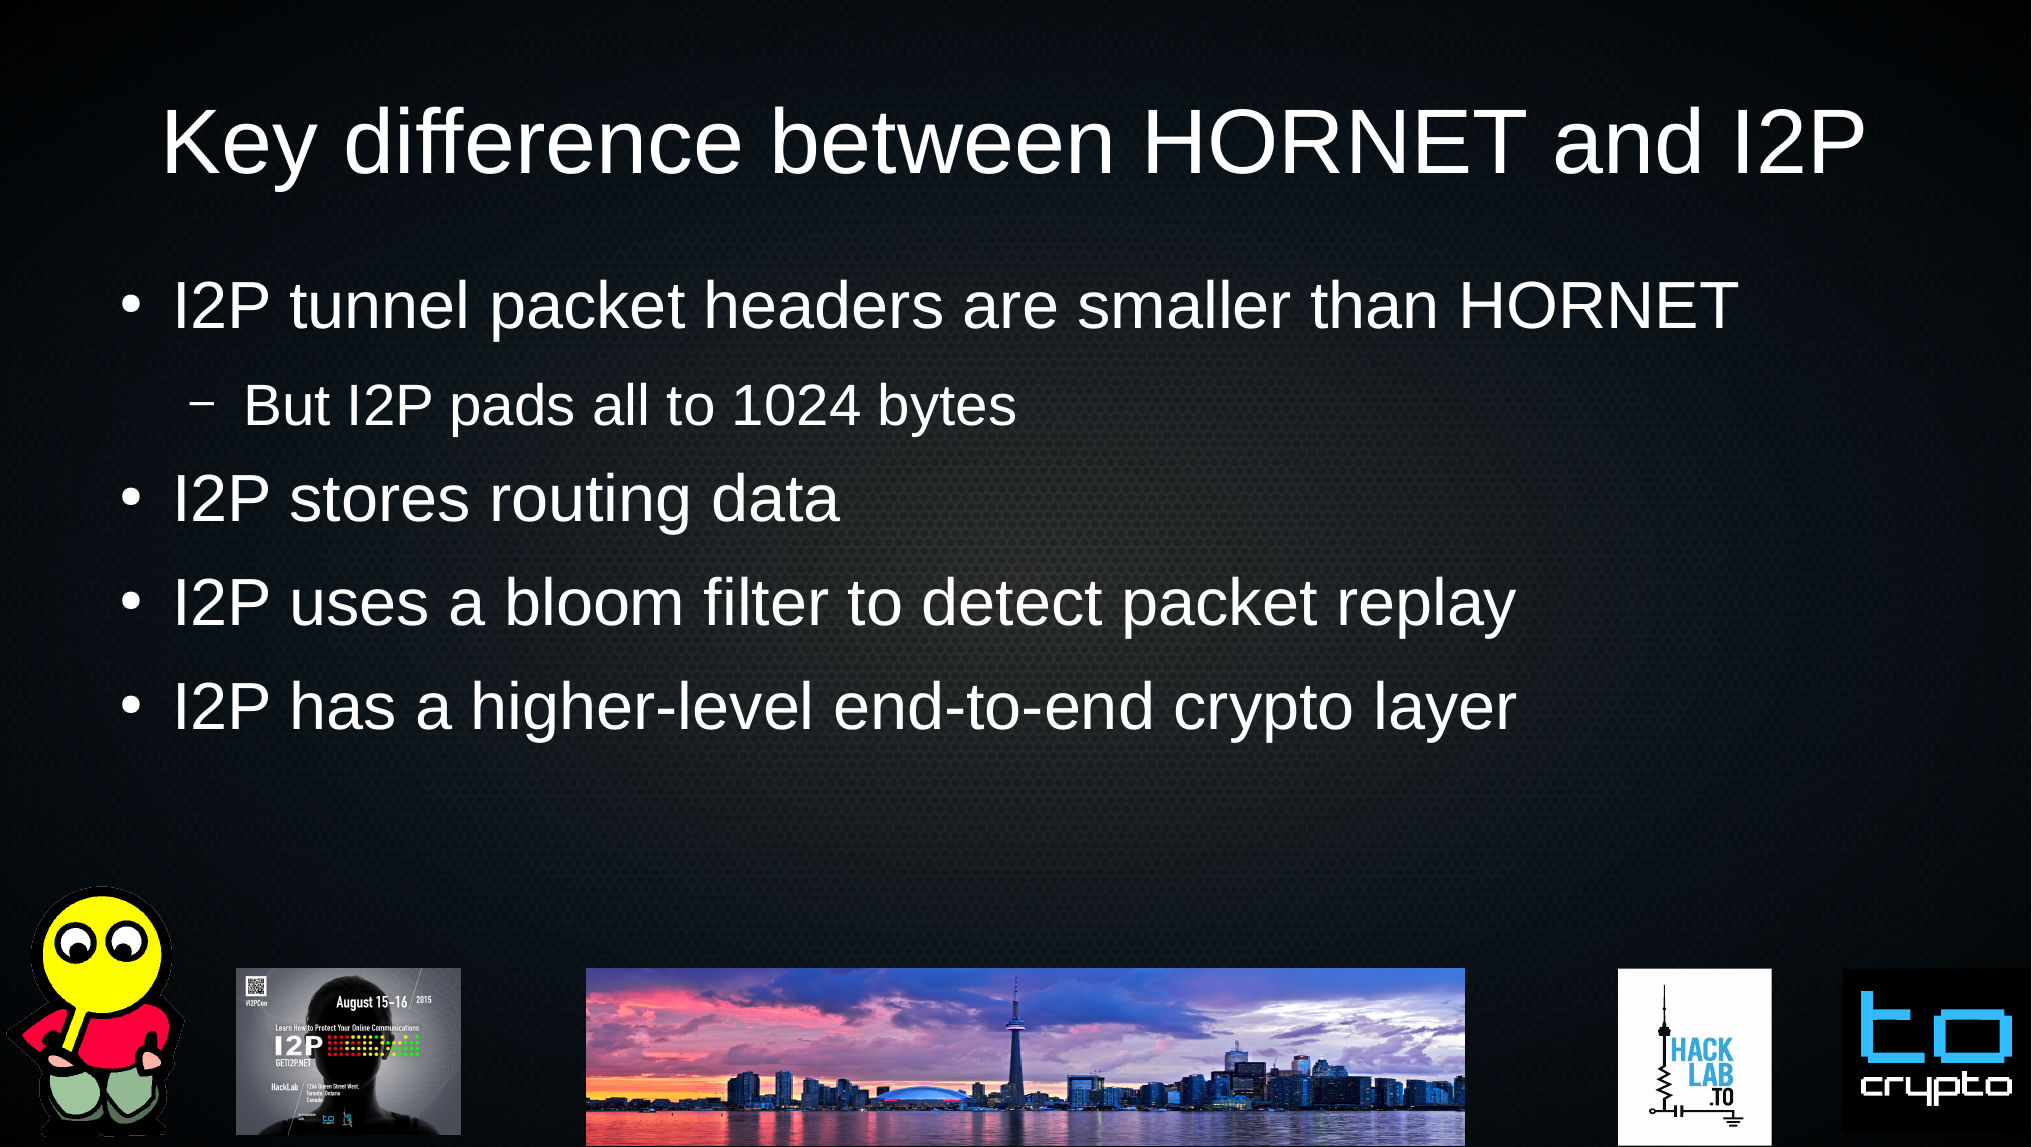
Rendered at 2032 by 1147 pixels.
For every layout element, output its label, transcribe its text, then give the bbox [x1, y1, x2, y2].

title Key difference between HORNET and I2P [101, 45, 1930, 237]
picture [0, 0, 2032, 1147]
list I2P tunnel packet headers are smaller than HORNET But I2P pads all to 1024 bytes I2P stores routing data I2P uses a bloom filter to detect packet replay I2P has a higher-level end-to-end crypto layer [101, 268, 1930, 933]
